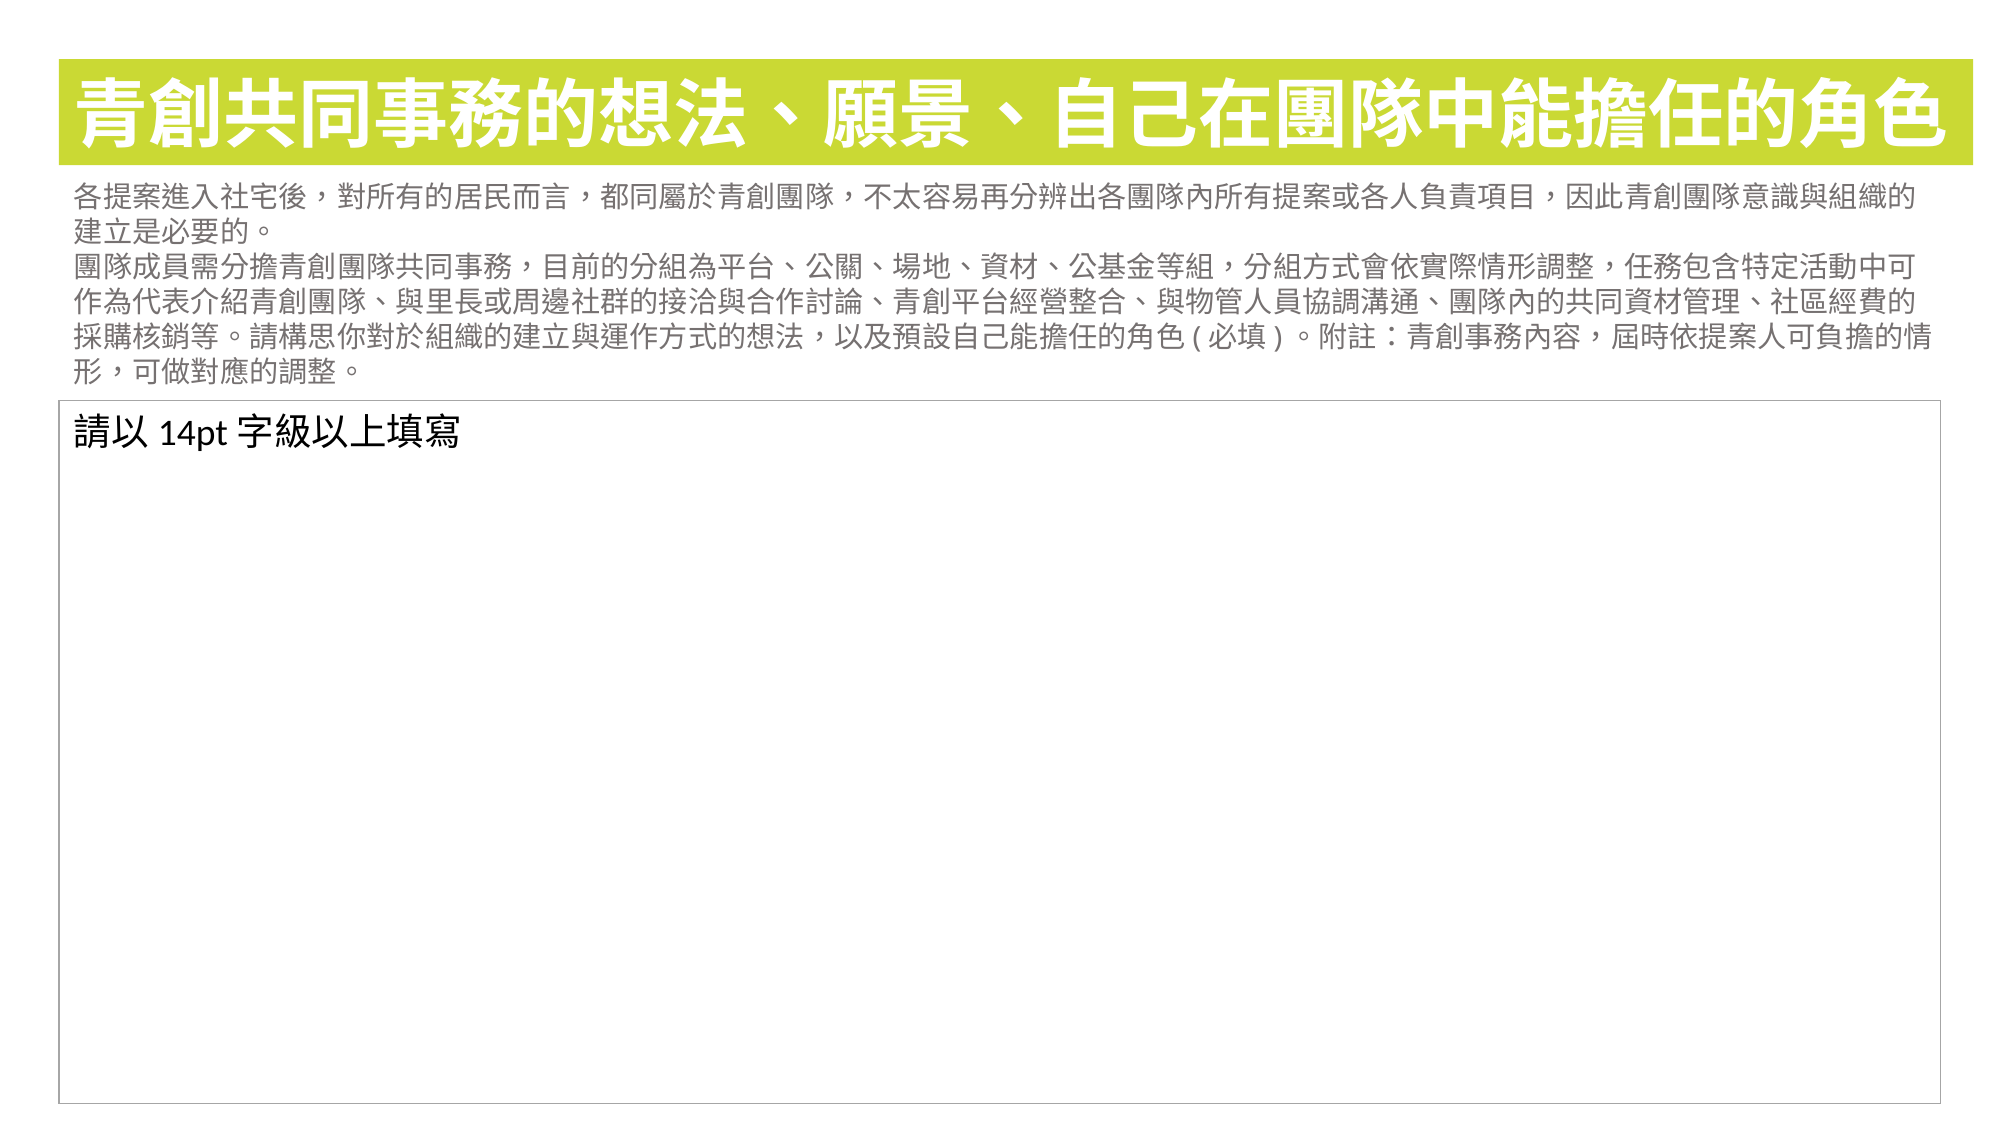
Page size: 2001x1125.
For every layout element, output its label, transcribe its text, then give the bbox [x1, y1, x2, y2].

text_box 請以14pt字級以上填寫 [58, 400, 1941, 1104]
text_box 各提案進入社宅後，對所有的居民而言，都同屬於青創團隊，不太容易再分辨出各團隊內所有提案或各人負責項目，因此青創團隊意識與組織的建立是必要的。 團隊成員需分擔青創團隊共同事務，目前的分組為平台、公關、場地、資材、公基金等組，分組方式會依實際情形調整，任務包含特定活動中可作為代表介紹青創團隊、與里長或周邊社群的接洽與合作討論、青創平台經營整合、與物管人員協調溝通、團隊內的共同資材管理、社區經費的採購核銷等。請構思你對於組織的建立與運作方式的想法，以及預設自己能擔任的角色(必填)。附註：青創事務內容，屆時依提案人可負擔的情形，可做對應的調整。 [58, 171, 1949, 399]
text_box 青創共同事務的想法、願景、自己在團隊中能擔任的角色 [58, 59, 1974, 166]
